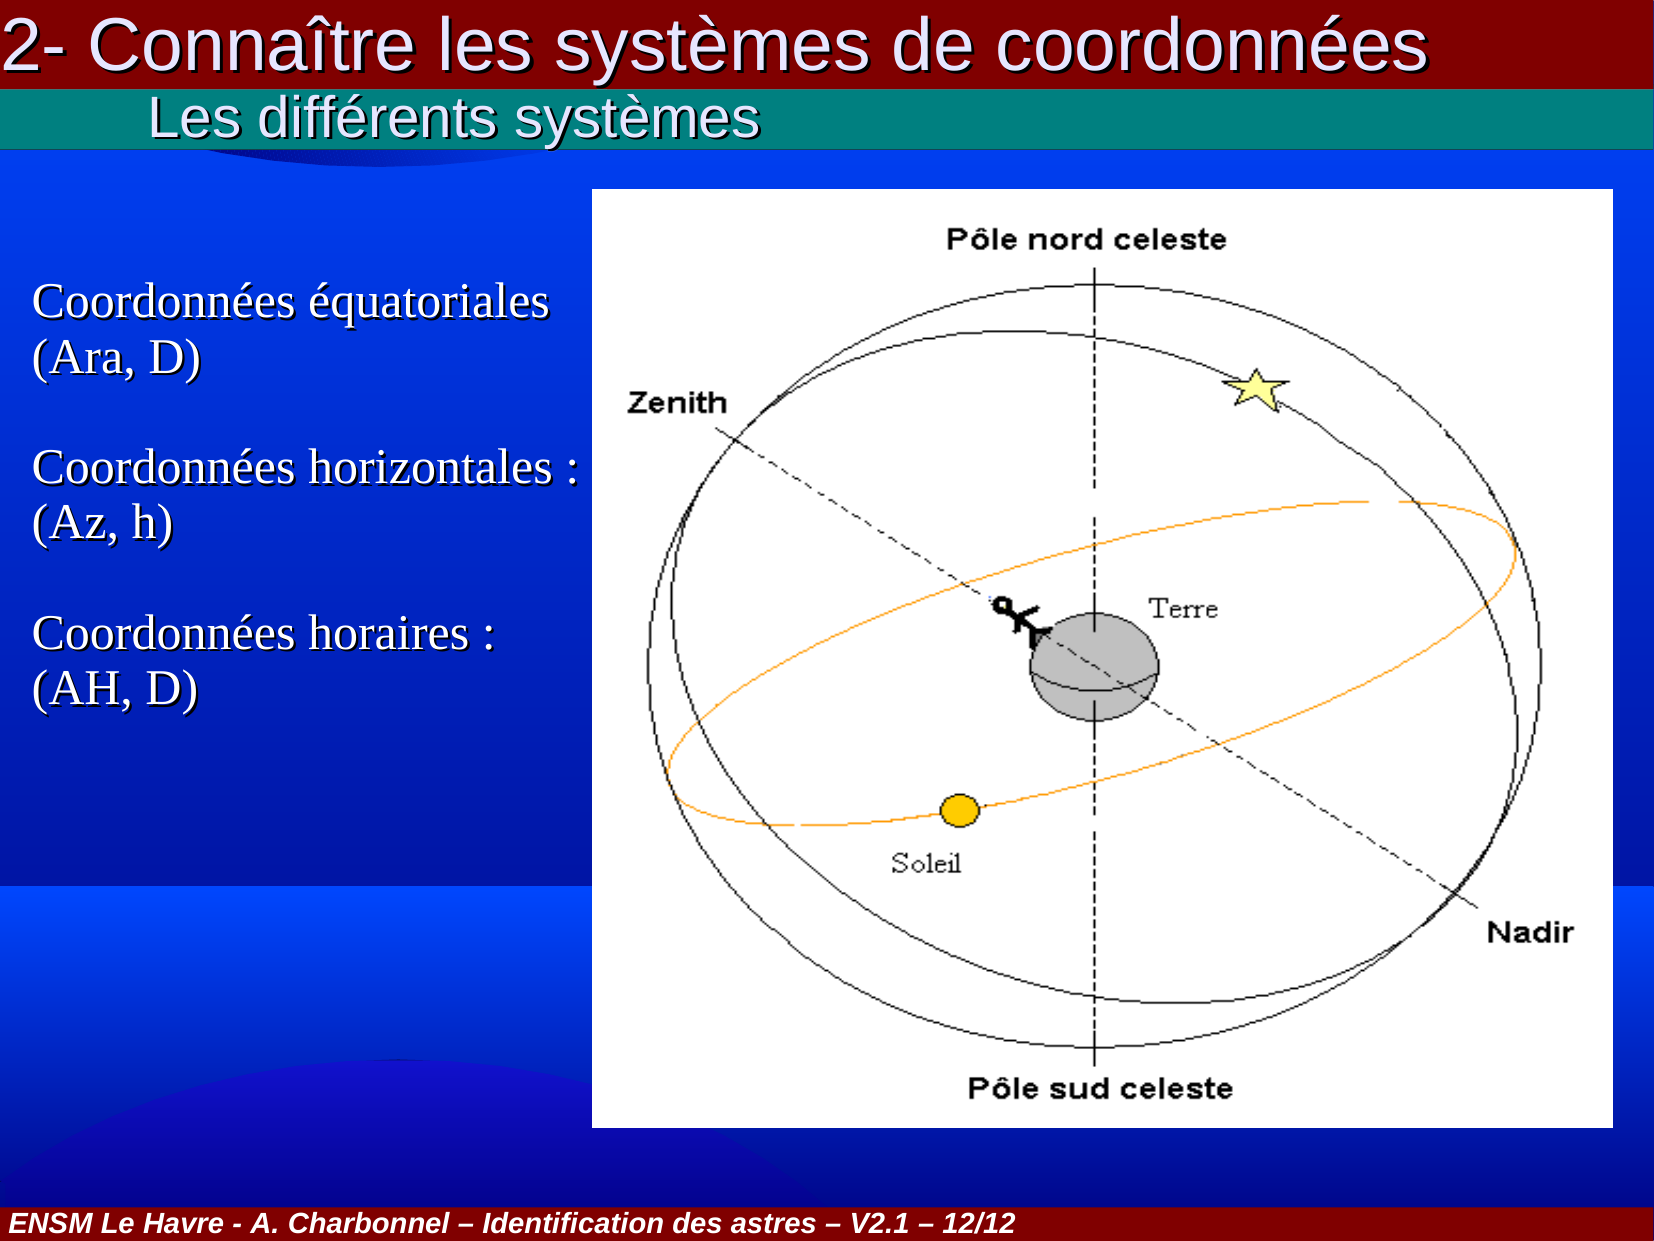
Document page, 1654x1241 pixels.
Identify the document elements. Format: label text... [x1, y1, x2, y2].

picture [592, 189, 1613, 1128]
title Les différents systèmes [0, 90, 1654, 150]
text_box ENSM Le Havre - A. Charbonnel – Identification des astres – V2.1 – 12/12 [0, 1207, 1654, 1241]
text_box Coordonnées équatoriales (Ara, D) Coordonnées horizontales : (Az, h) Coordonnées horaires : (AH, D) [31, 273, 638, 949]
title 2- Connaître les systèmes de coordonnées [0, 0, 1654, 89]
